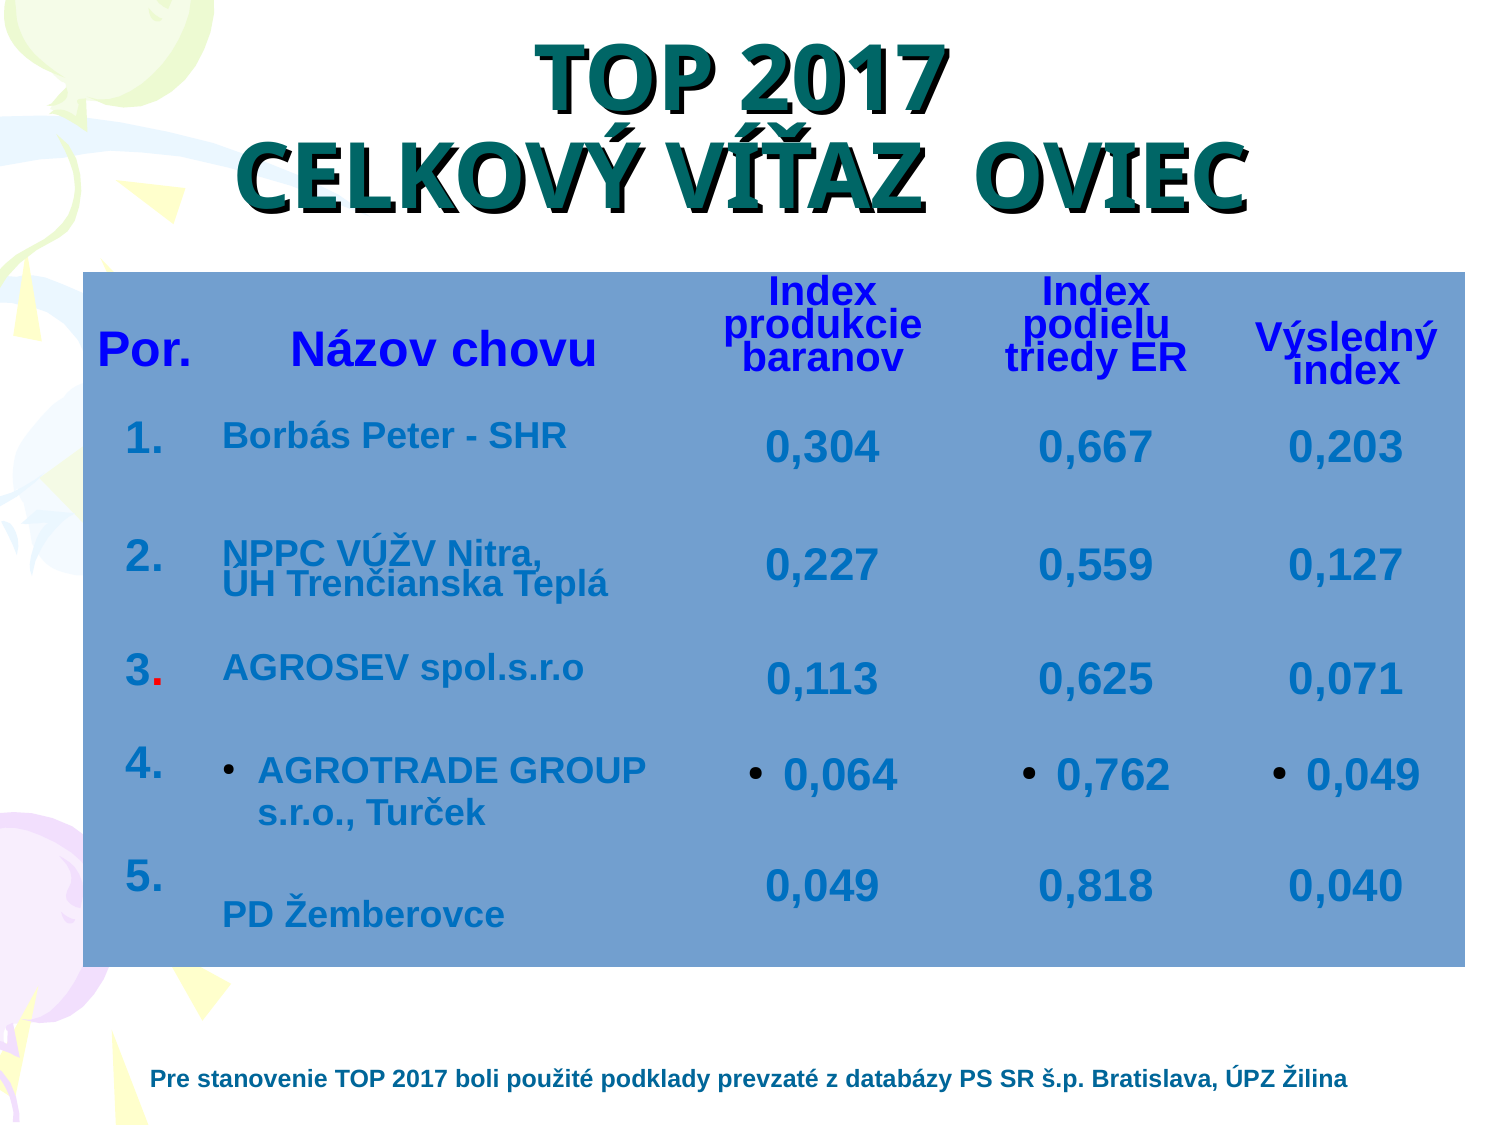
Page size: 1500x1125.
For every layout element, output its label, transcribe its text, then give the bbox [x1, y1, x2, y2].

table_cell 4. [83, 742, 207, 856]
table_cell NPPC VÚŽV Nitra, ÚH Trenčianska Teplá [207, 535, 681, 649]
table_cell 0,113 [681, 649, 965, 742]
table_header Výsledný index [1228, 272, 1465, 417]
table_cell 2. [83, 535, 207, 649]
table_cell 0,049 [1228, 742, 1465, 856]
text_box TOP 2017 CELKOVÝ VÍŤAZ OVIEC [64, 20, 1418, 237]
text_box Pre stanovenie TOP 2017 boli použité podklady prevzaté z databázy PS SR š.p. Bratislava, ÚPZ Žilina [23, 1054, 1477, 1101]
table_header Index podielu triedy ER [965, 272, 1228, 417]
table_cell PD Žemberovce [207, 856, 681, 967]
table_cell 0,559 [965, 535, 1228, 649]
table_cell 0,762 [965, 742, 1228, 856]
table_cell 0,040 [1228, 856, 1465, 967]
table_header Názov chovu [207, 272, 681, 417]
table_cell 0,818 [965, 856, 1228, 967]
table_cell AGROSEV spol.s.r.o [207, 649, 681, 742]
table_cell 3. [83, 649, 207, 742]
table_header Index produkcie baranov [681, 272, 965, 417]
table_cell 0,071 [1228, 649, 1465, 742]
table_cell 1. [83, 417, 207, 535]
table_header Por. [83, 272, 207, 417]
table_cell 0,304 [681, 417, 965, 535]
table_cell 0,667 [965, 417, 1228, 535]
table_cell AGROTRADE GROUP s.r.o., Turček [207, 742, 681, 856]
table_cell 5. [83, 856, 207, 967]
table_cell 0,064 [681, 742, 965, 856]
table_cell 0,227 [681, 535, 965, 649]
table_cell Borbás Peter - SHR [207, 417, 681, 535]
table_cell 0,049 [681, 856, 965, 967]
table_cell 0,203 [1228, 417, 1465, 535]
table_cell 0,127 [1228, 535, 1465, 649]
table_cell 0,625 [965, 649, 1228, 742]
